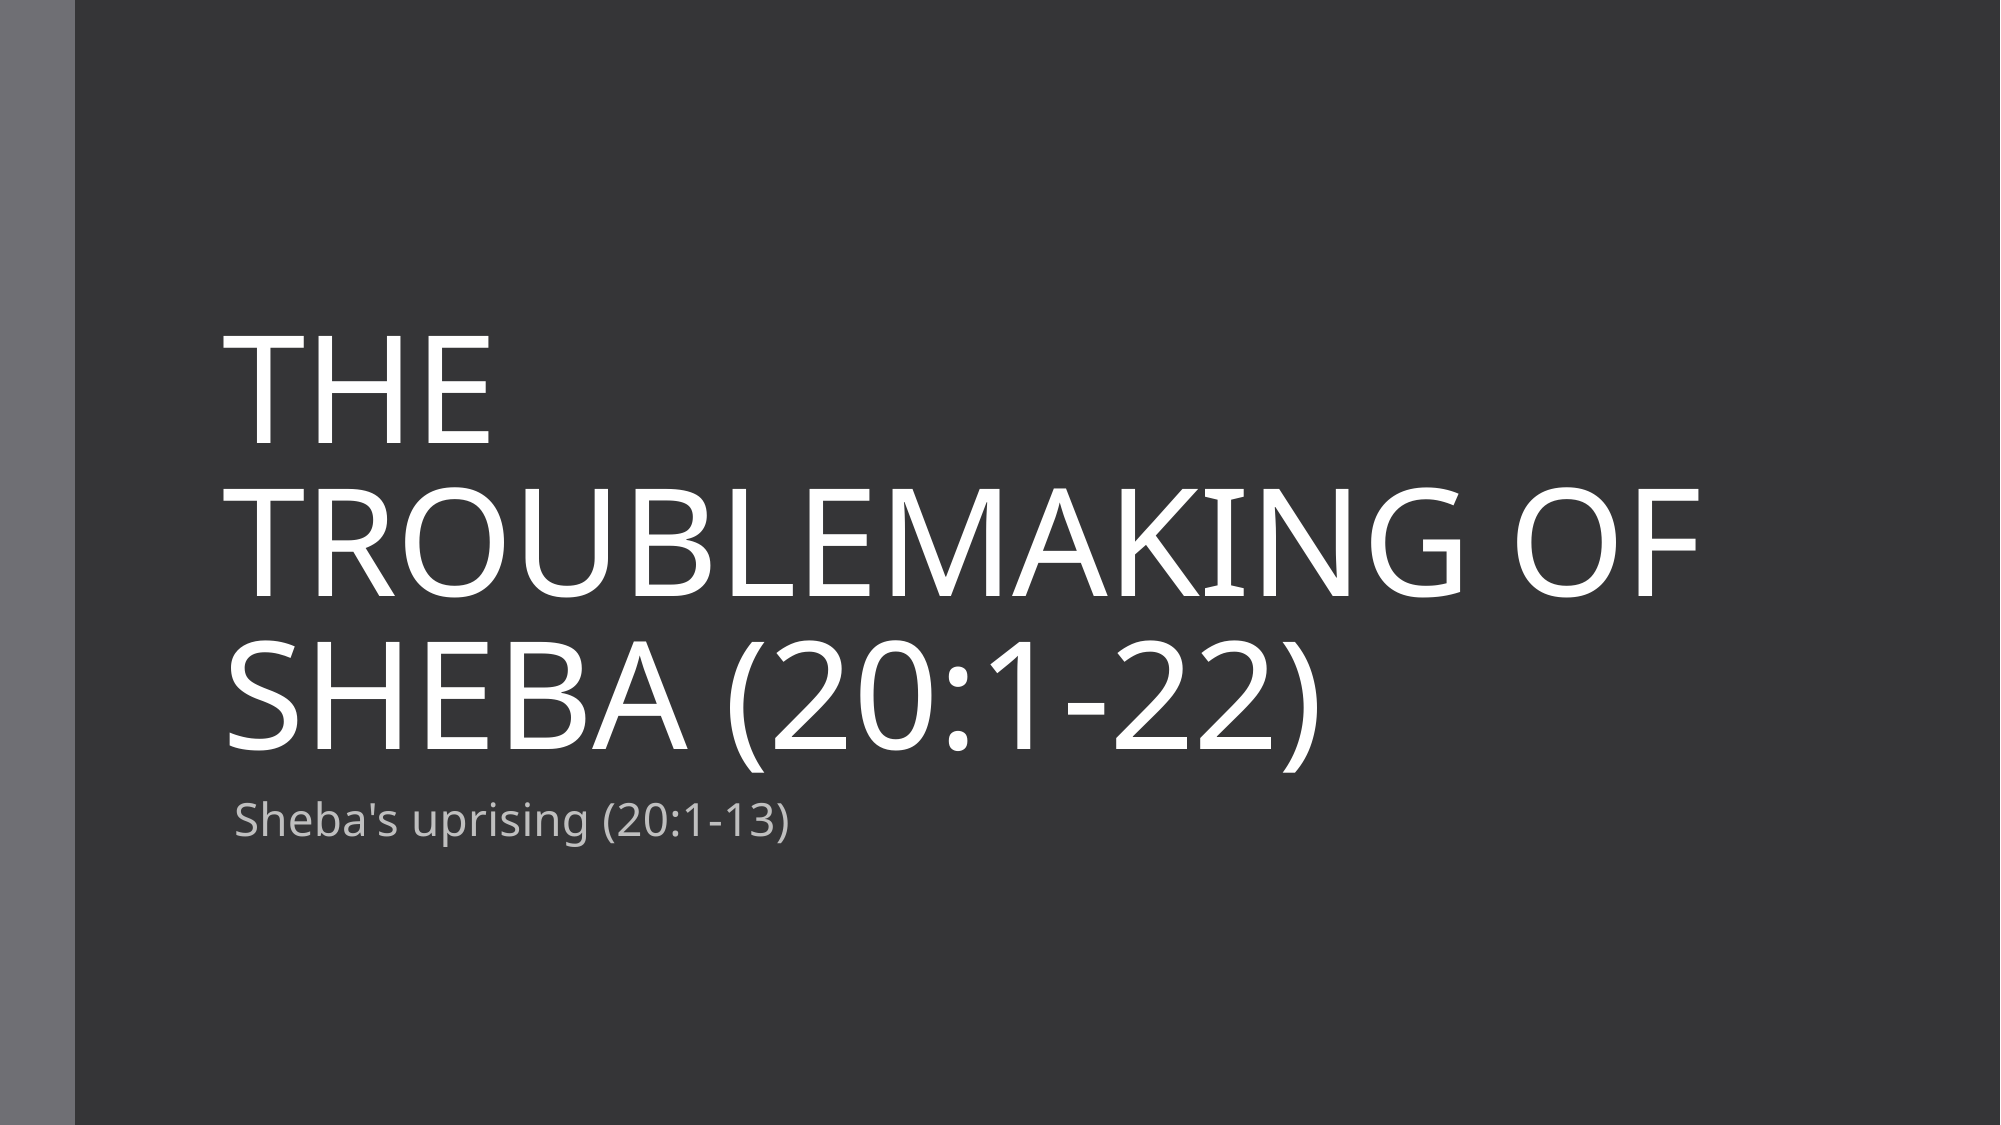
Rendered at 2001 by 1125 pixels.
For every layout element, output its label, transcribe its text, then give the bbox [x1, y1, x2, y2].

subtitle Sheba's uprising (20:1-13) [206, 787, 1752, 1066]
title THE TROUBLEMAKING OF SHEBA (20:1-22) [206, 124, 1752, 787]
